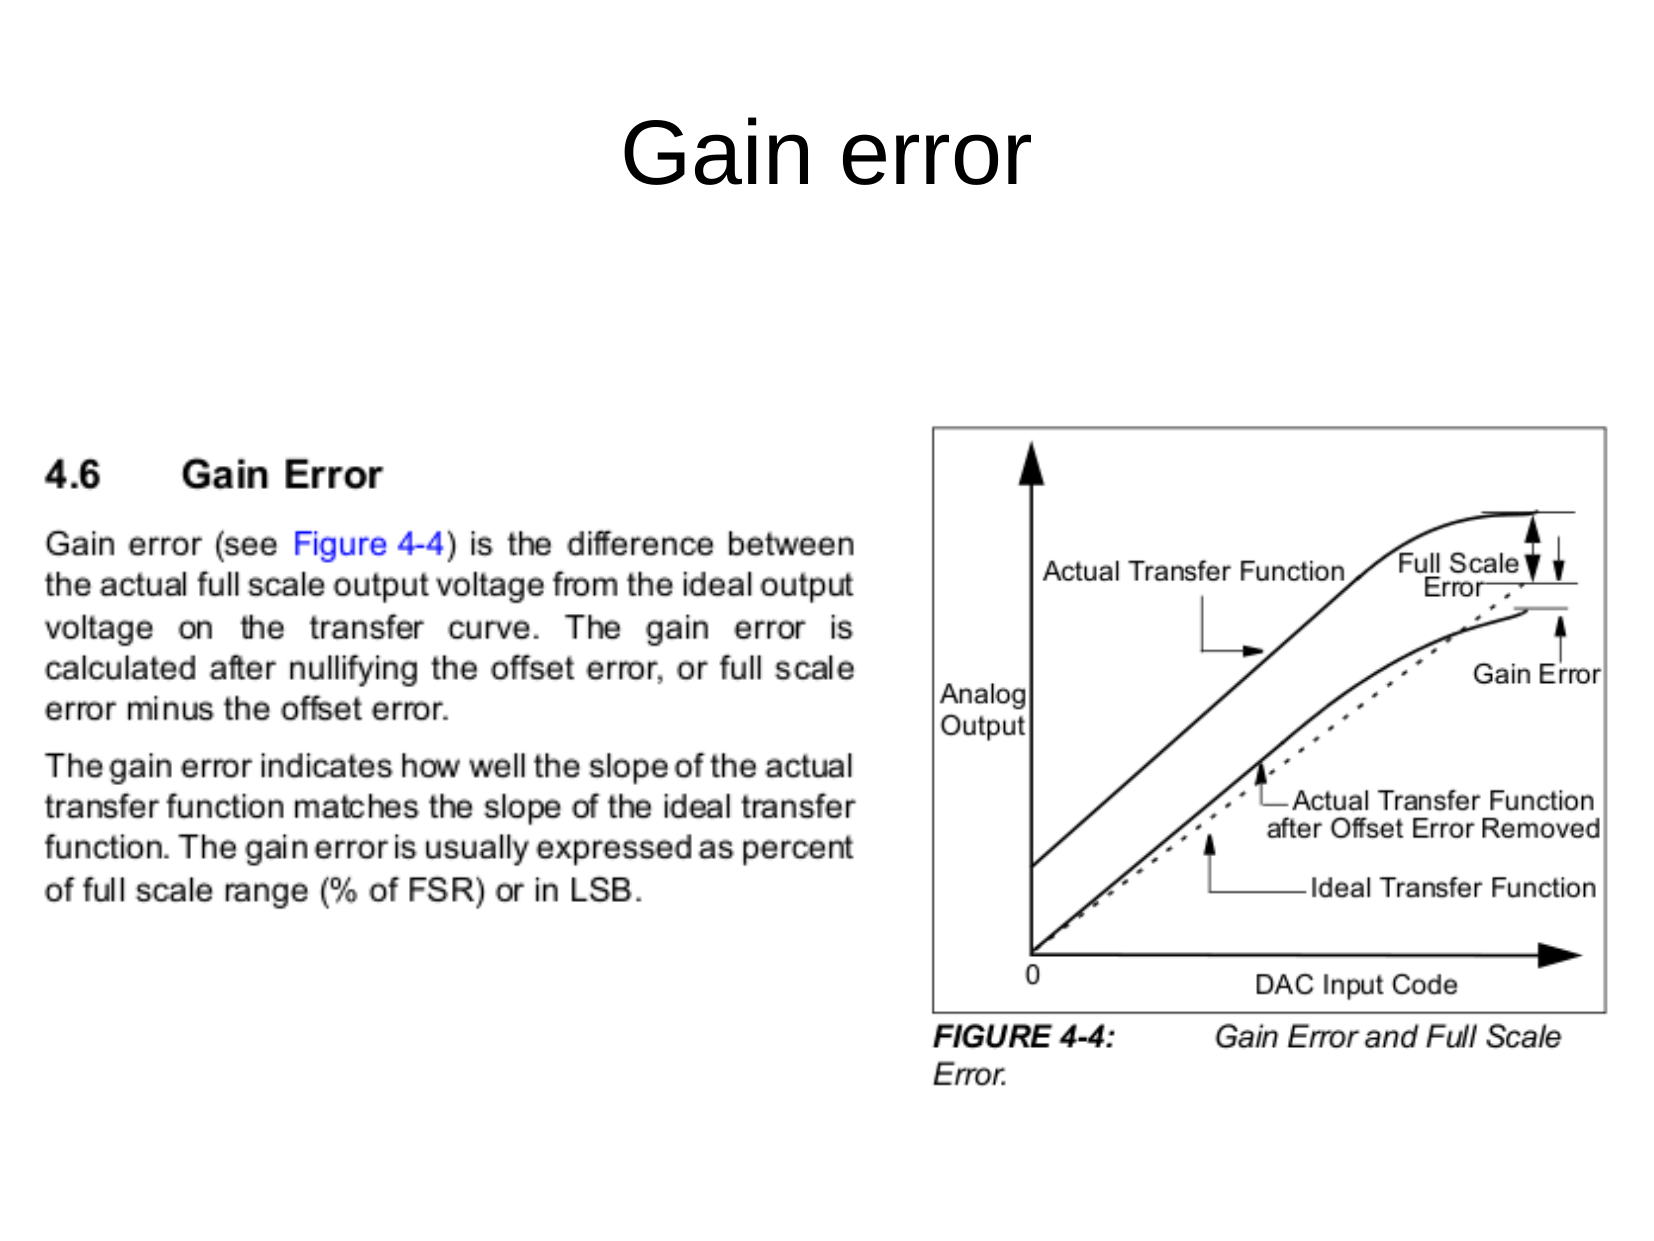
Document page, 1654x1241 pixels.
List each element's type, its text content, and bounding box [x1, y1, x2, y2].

title Gain error [82, 49, 1571, 257]
picture [899, 409, 1654, 1126]
picture [36, 434, 897, 946]
